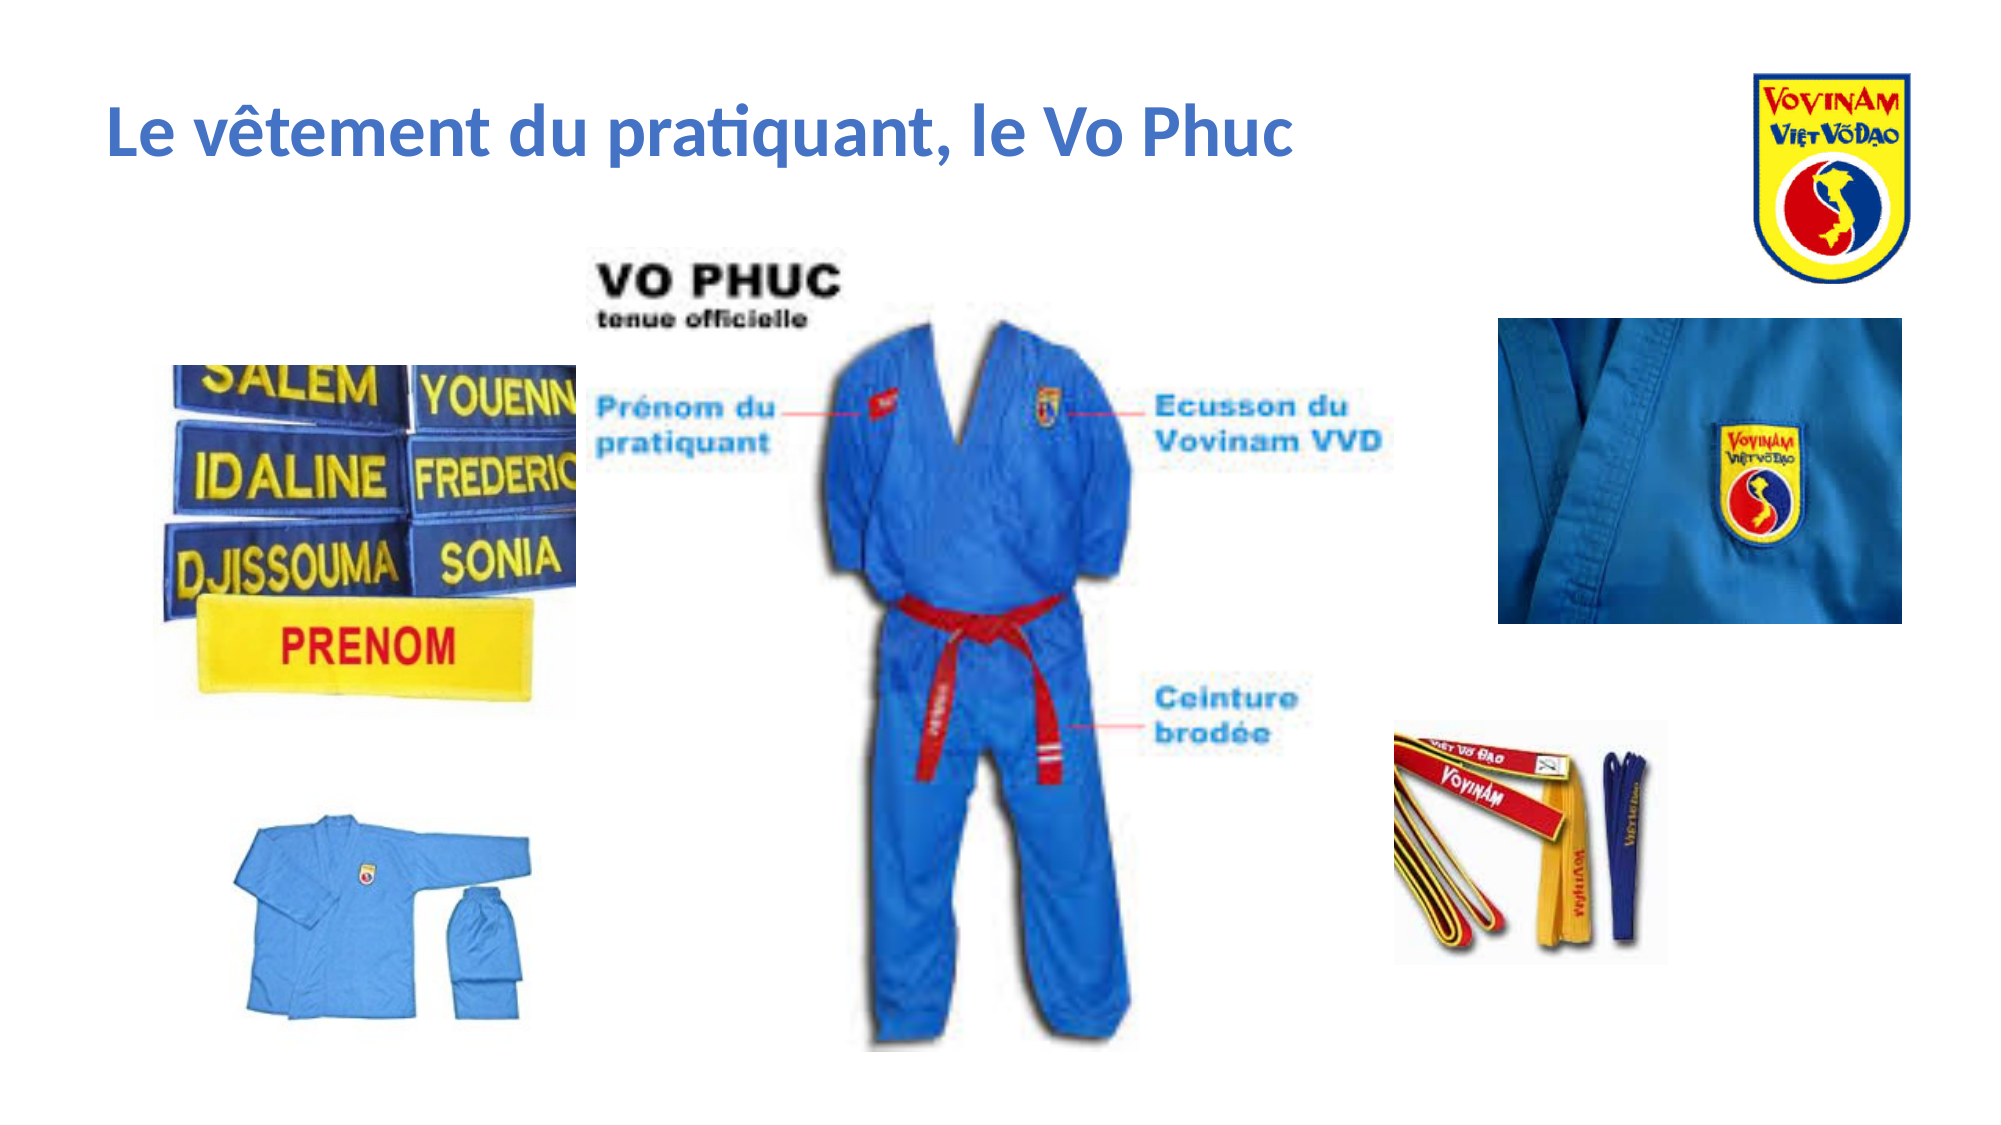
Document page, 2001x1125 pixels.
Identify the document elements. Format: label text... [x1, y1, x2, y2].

picture [1498, 318, 1902, 624]
picture [586, 247, 1668, 1052]
picture [153, 365, 576, 1125]
title Le vêtement du pratiquant, le Vo Phuc [91, 55, 1387, 181]
picture [1753, 73, 1911, 284]
